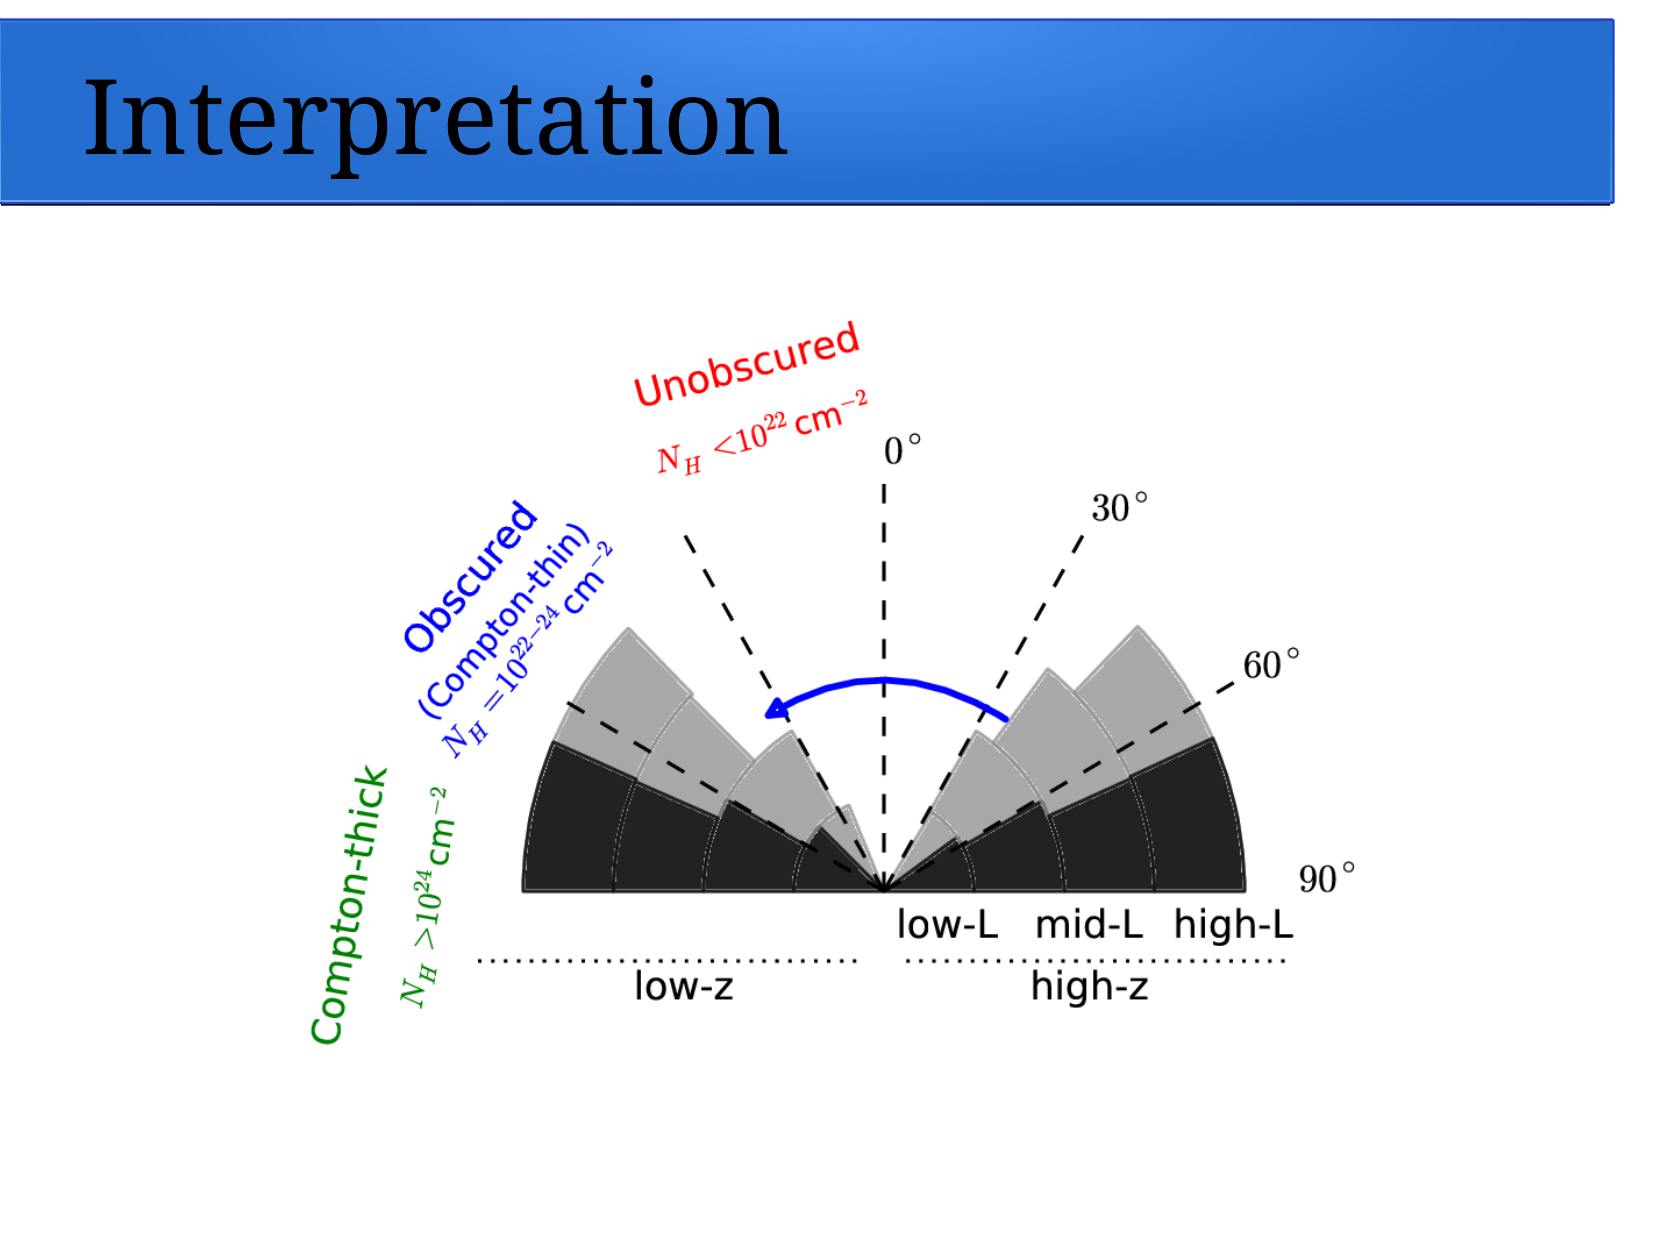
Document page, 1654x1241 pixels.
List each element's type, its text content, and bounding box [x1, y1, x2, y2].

title Interpretation [82, 47, 1591, 181]
picture [285, 299, 1390, 1241]
